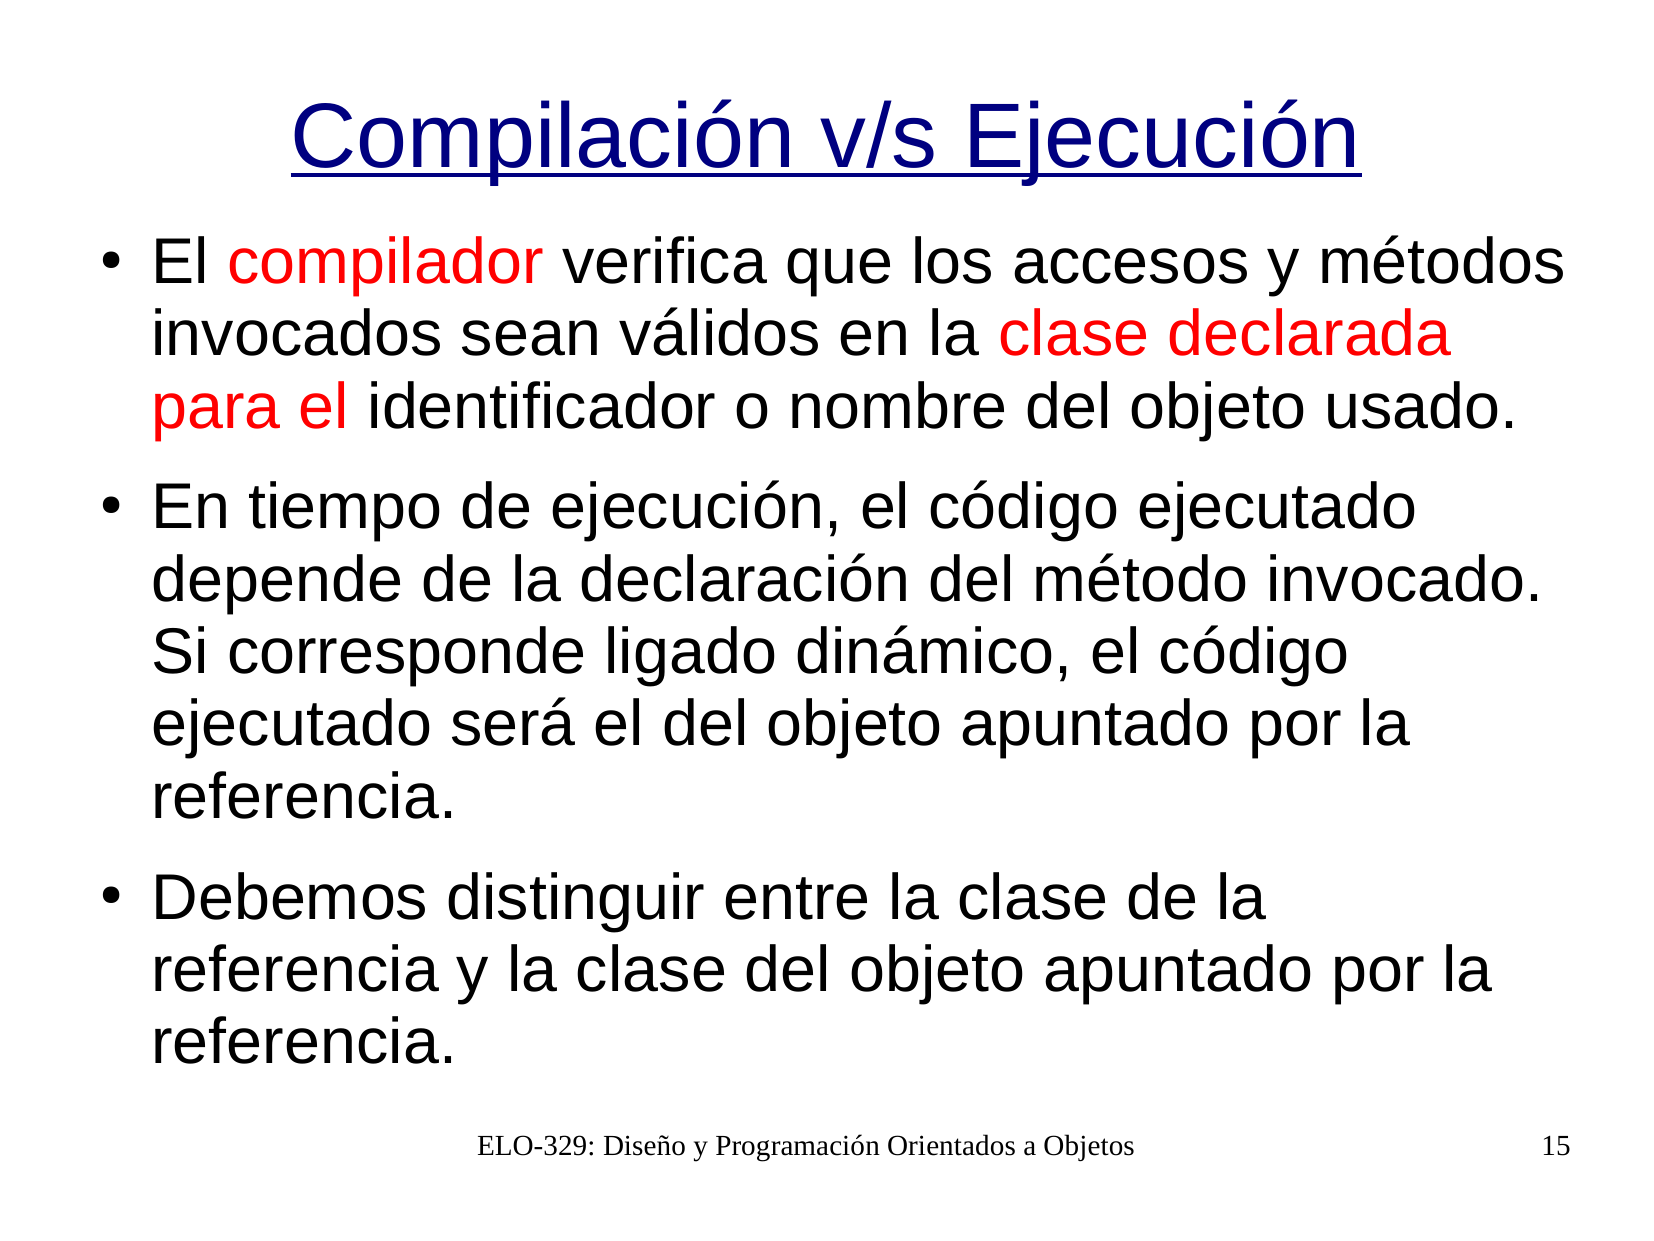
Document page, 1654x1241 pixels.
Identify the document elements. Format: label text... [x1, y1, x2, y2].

list El compilador verifica que los accesos y métodos invocados sean válidos en la clase declarada para el identificador o nombre del objeto usado. En tiempo de ejecución, el código ejecutado depende de la declaración del método invocado. Si corresponde ligado dinámico, el código ejecutado será el del objeto apuntado por la referencia. Debemos distinguir entre la clase de la referencia y la clase del objeto apuntado por la referencia. [82, 225, 1571, 1126]
title Compilación v/s Ejecución [82, 49, 1571, 188]
